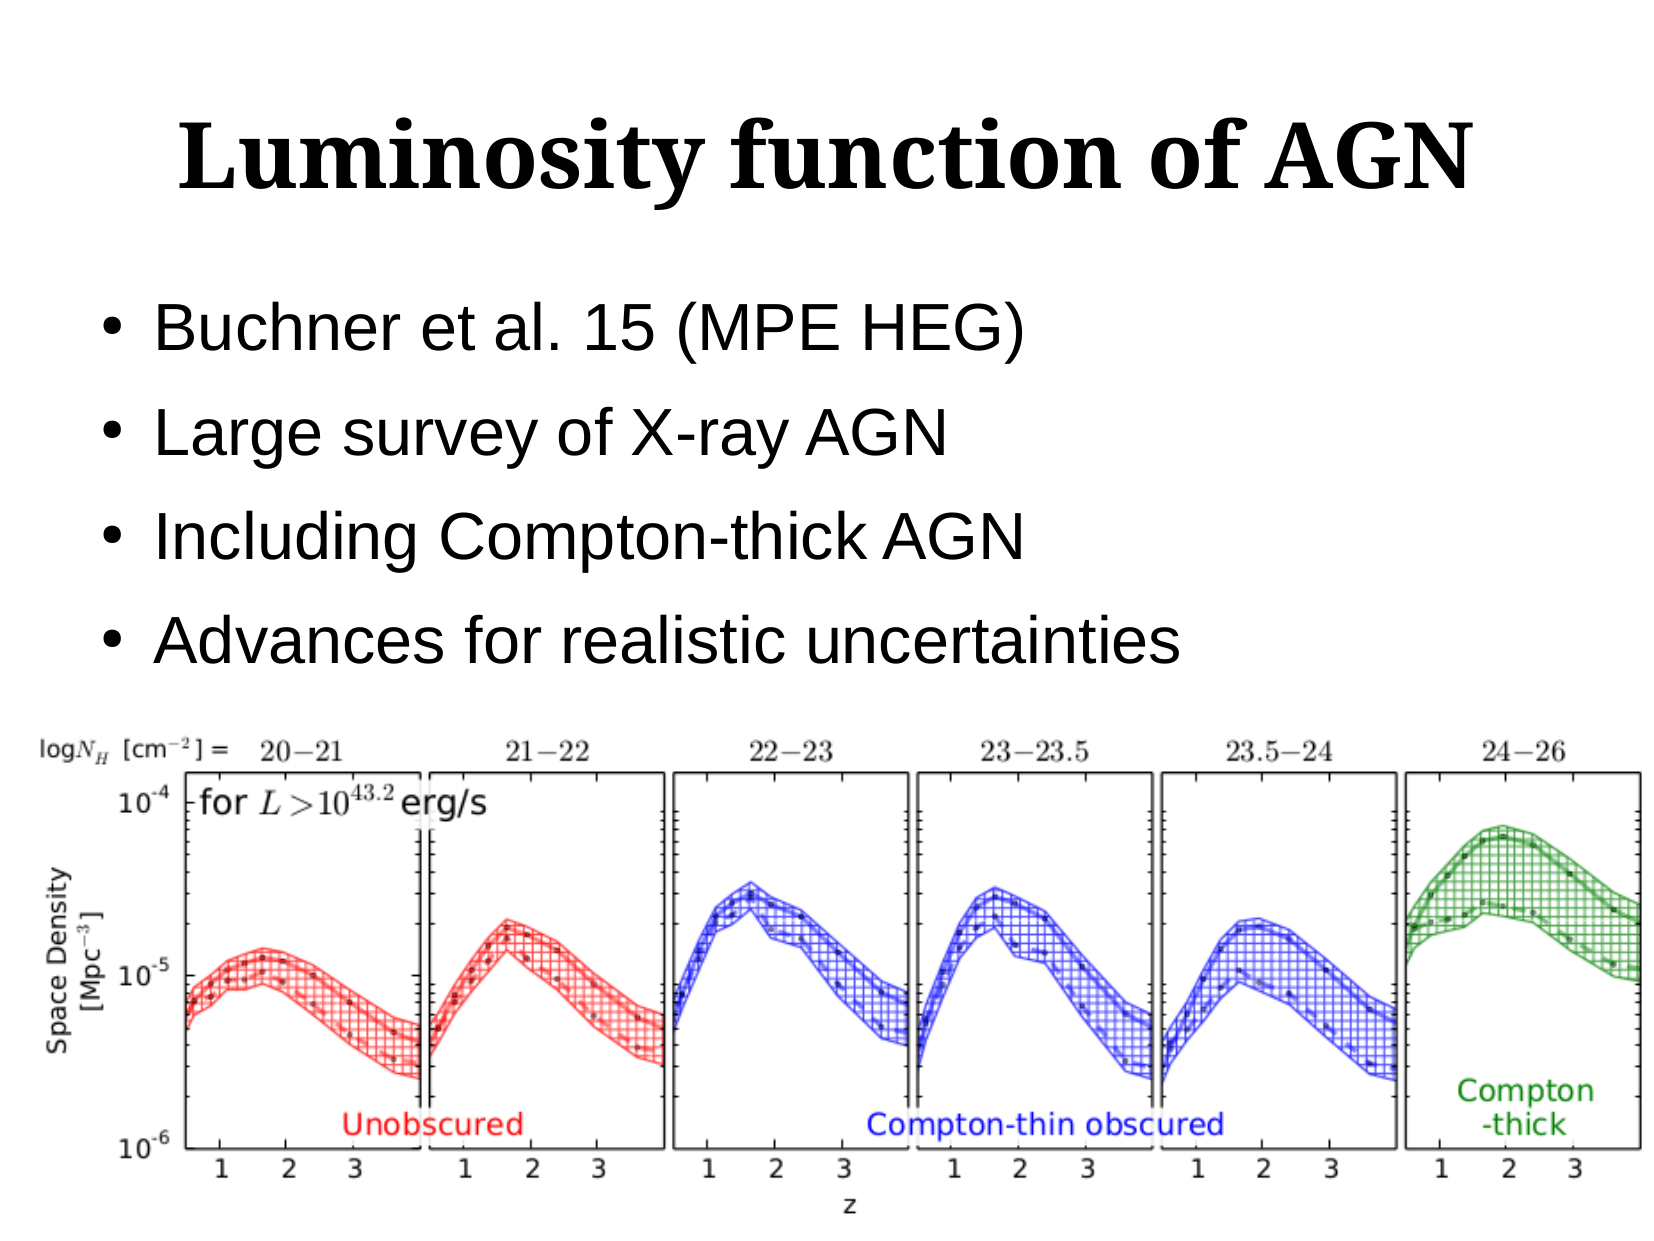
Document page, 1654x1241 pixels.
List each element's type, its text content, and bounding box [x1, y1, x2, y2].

list Buchner et al. 15 (MPE HEG) Large survey of X-ray AGN Including Compton-thick AGN Advances for realistic uncertainties [82, 290, 1606, 706]
picture [20, 706, 1654, 1241]
title Luminosity function of AGN [82, 49, 1571, 257]
